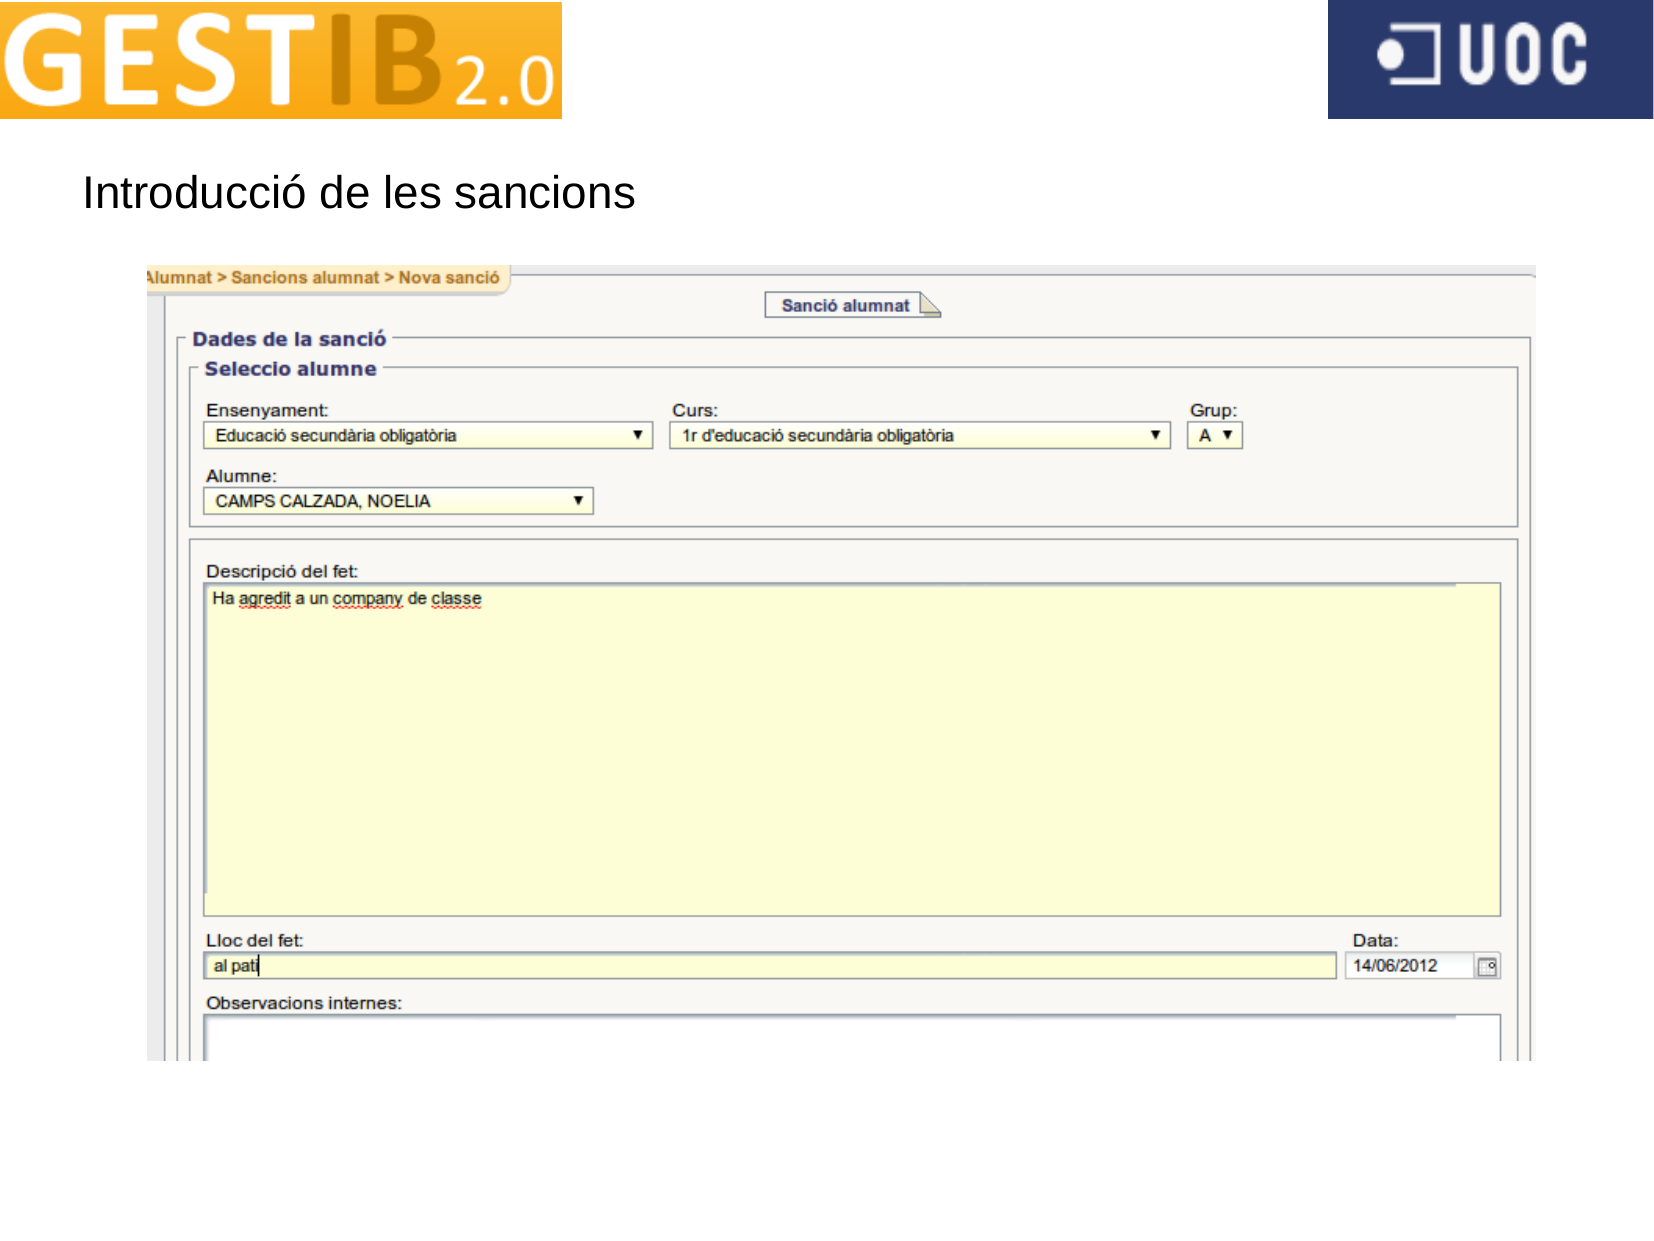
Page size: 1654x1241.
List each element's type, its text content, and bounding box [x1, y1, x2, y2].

picture [0, 2, 562, 119]
subtitle Introducció de les sancions [82, 147, 1571, 1109]
picture [147, 265, 1536, 1061]
picture [1328, 0, 1654, 119]
